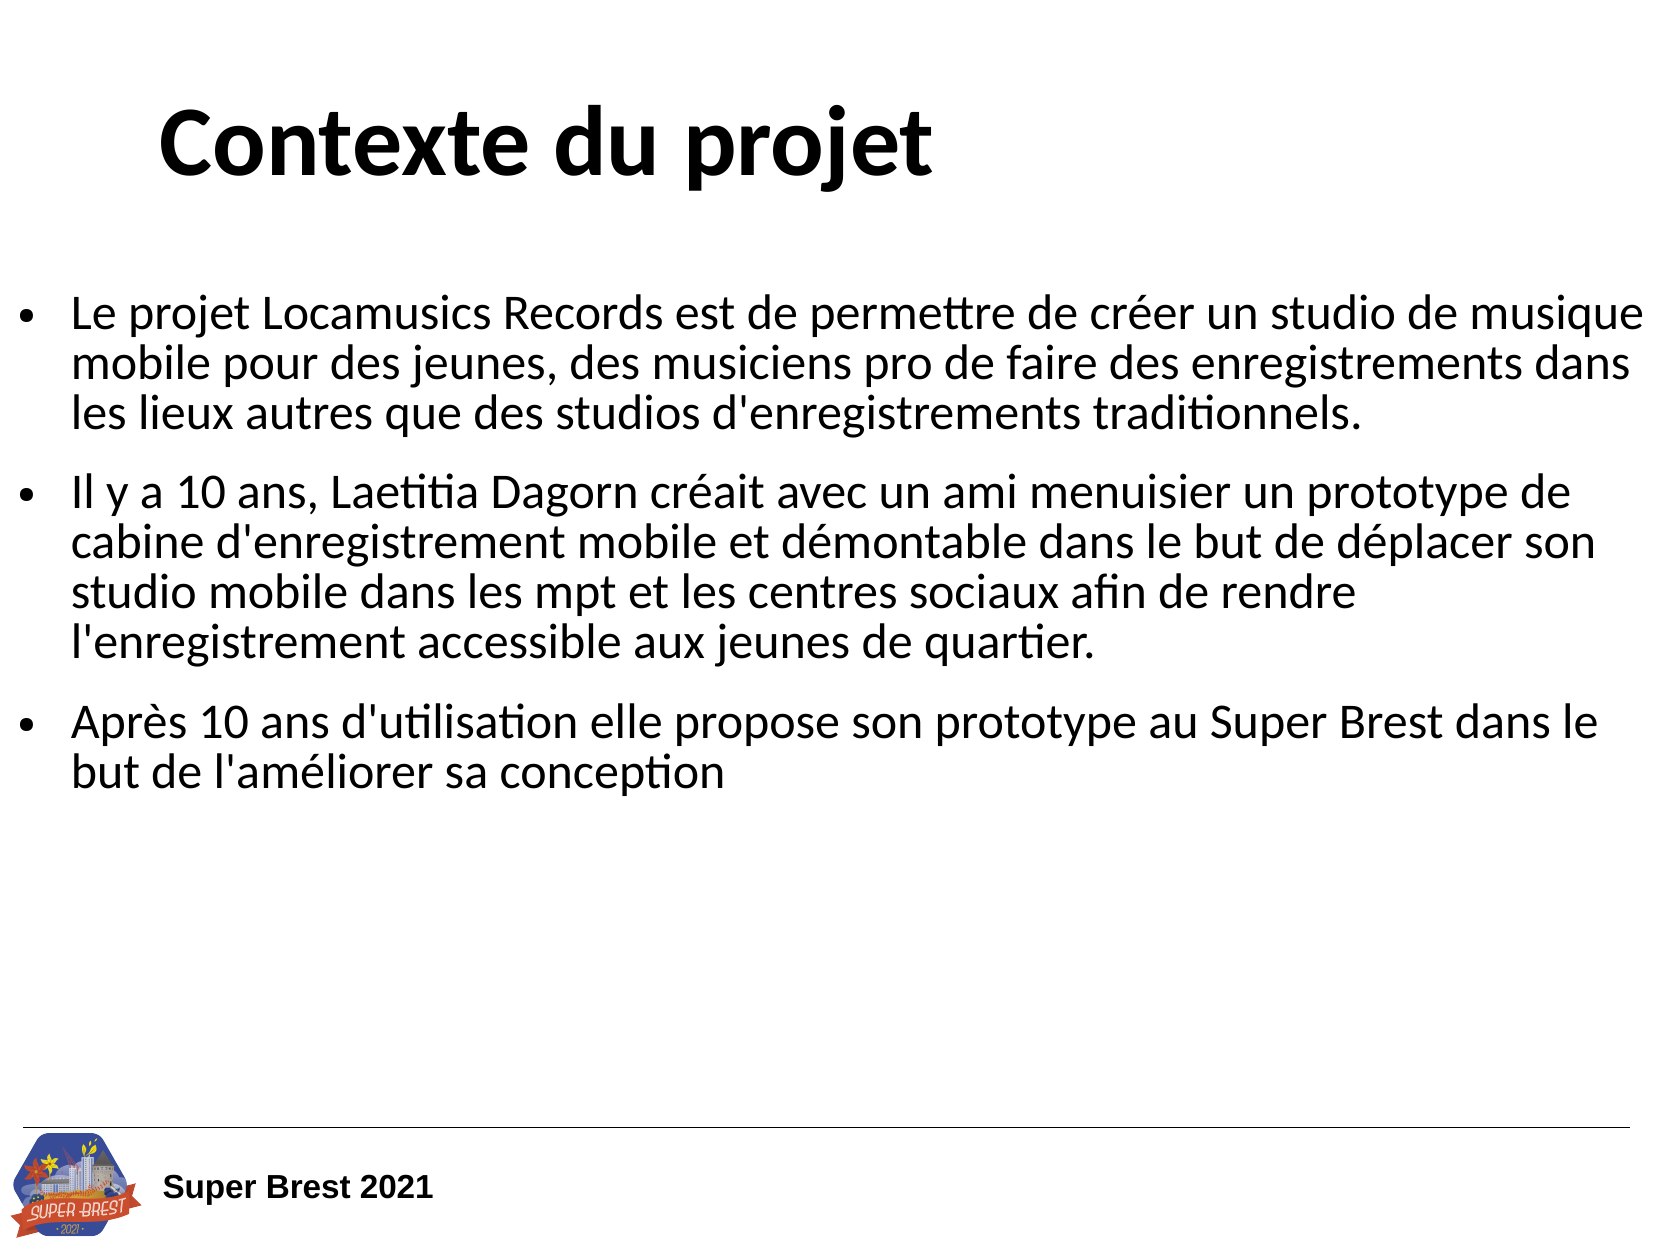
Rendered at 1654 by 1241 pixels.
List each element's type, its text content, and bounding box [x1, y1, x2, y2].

text_box Super Brest 2021 [147, 1160, 1070, 1214]
list Le projet Locamusics Records est de permettre de créer un studio de musique mobile pour des jeunes, des musiciens pro de faire des enregistrements dans les lieux autres que des studios d'enregistrements traditionnels. Il y a 10 ans, Laetitia Dagorn créait avec un ami menuisier un prototype de cabine d'enregistrement mobile et démontable dans le but de déplacer son studio mobile dans les mpt et les centres sociaux afin de rendre l'enregistrement accessible aux jeunes de quartier. Après 10 ans d'utilisation elle propose son prototype au Super Brest dans le but de l'améliorer sa conception [0, 291, 1654, 1241]
title Contexte du projet [11, 47, 1347, 255]
picture [10, 1133, 142, 1238]
